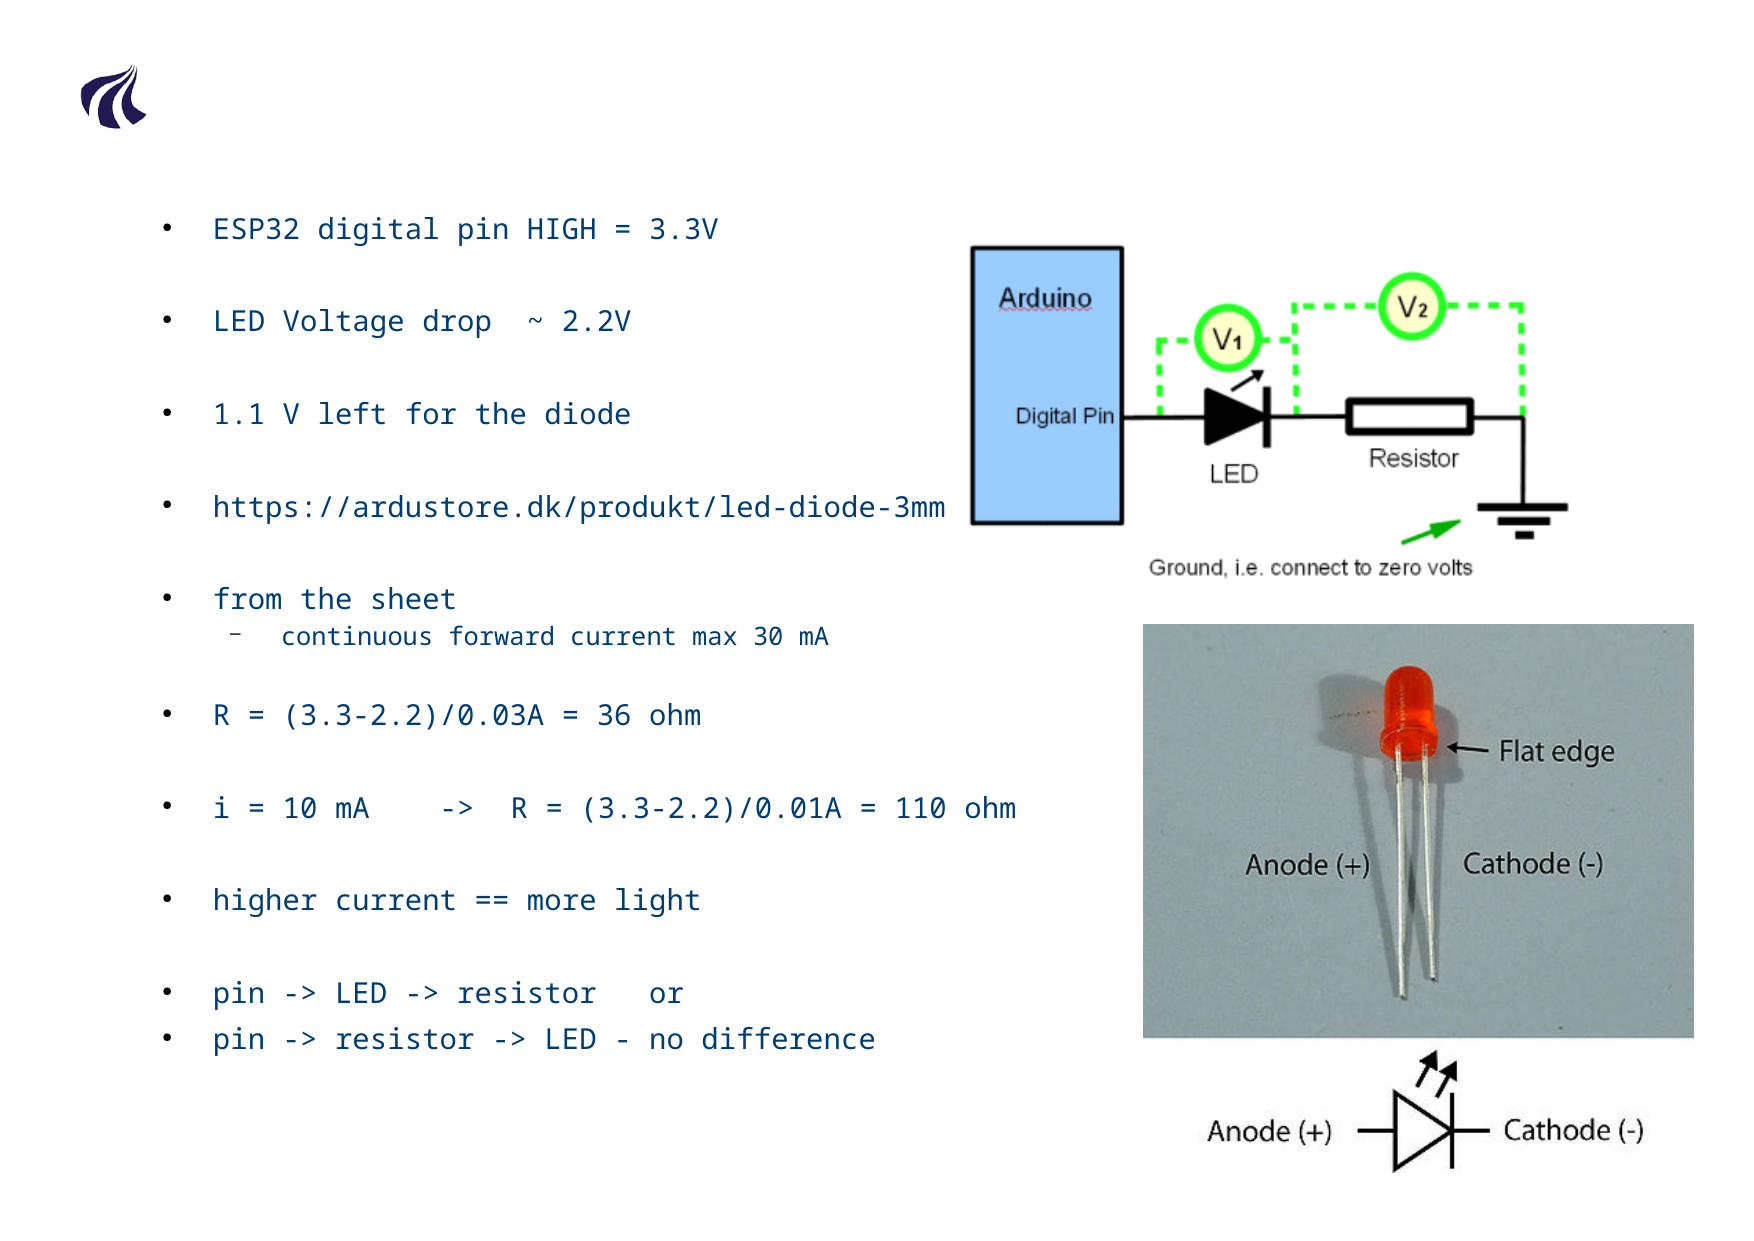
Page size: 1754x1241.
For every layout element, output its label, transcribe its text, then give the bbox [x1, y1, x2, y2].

picture [1143, 624, 1694, 1173]
picture [76, 60, 151, 131]
picture [957, 237, 1583, 604]
list ESP32 digital pin HIGH = 3.3V LED Voltage drop ~ 2.2V 1.1 V left for the diode https://ardustore.dk/produkt/led-diode-3mm from the sheet continuous forward current max 30 mA R = (3.3-2.2)/0.03A = 36 ohm i = 10 mA -> R = (3.3-2.2)/0.01A = 110 ohm higher current == more light pin -> LED -> resistor or pin -> resistor -> LED - no difference [144, 208, 1618, 1064]
